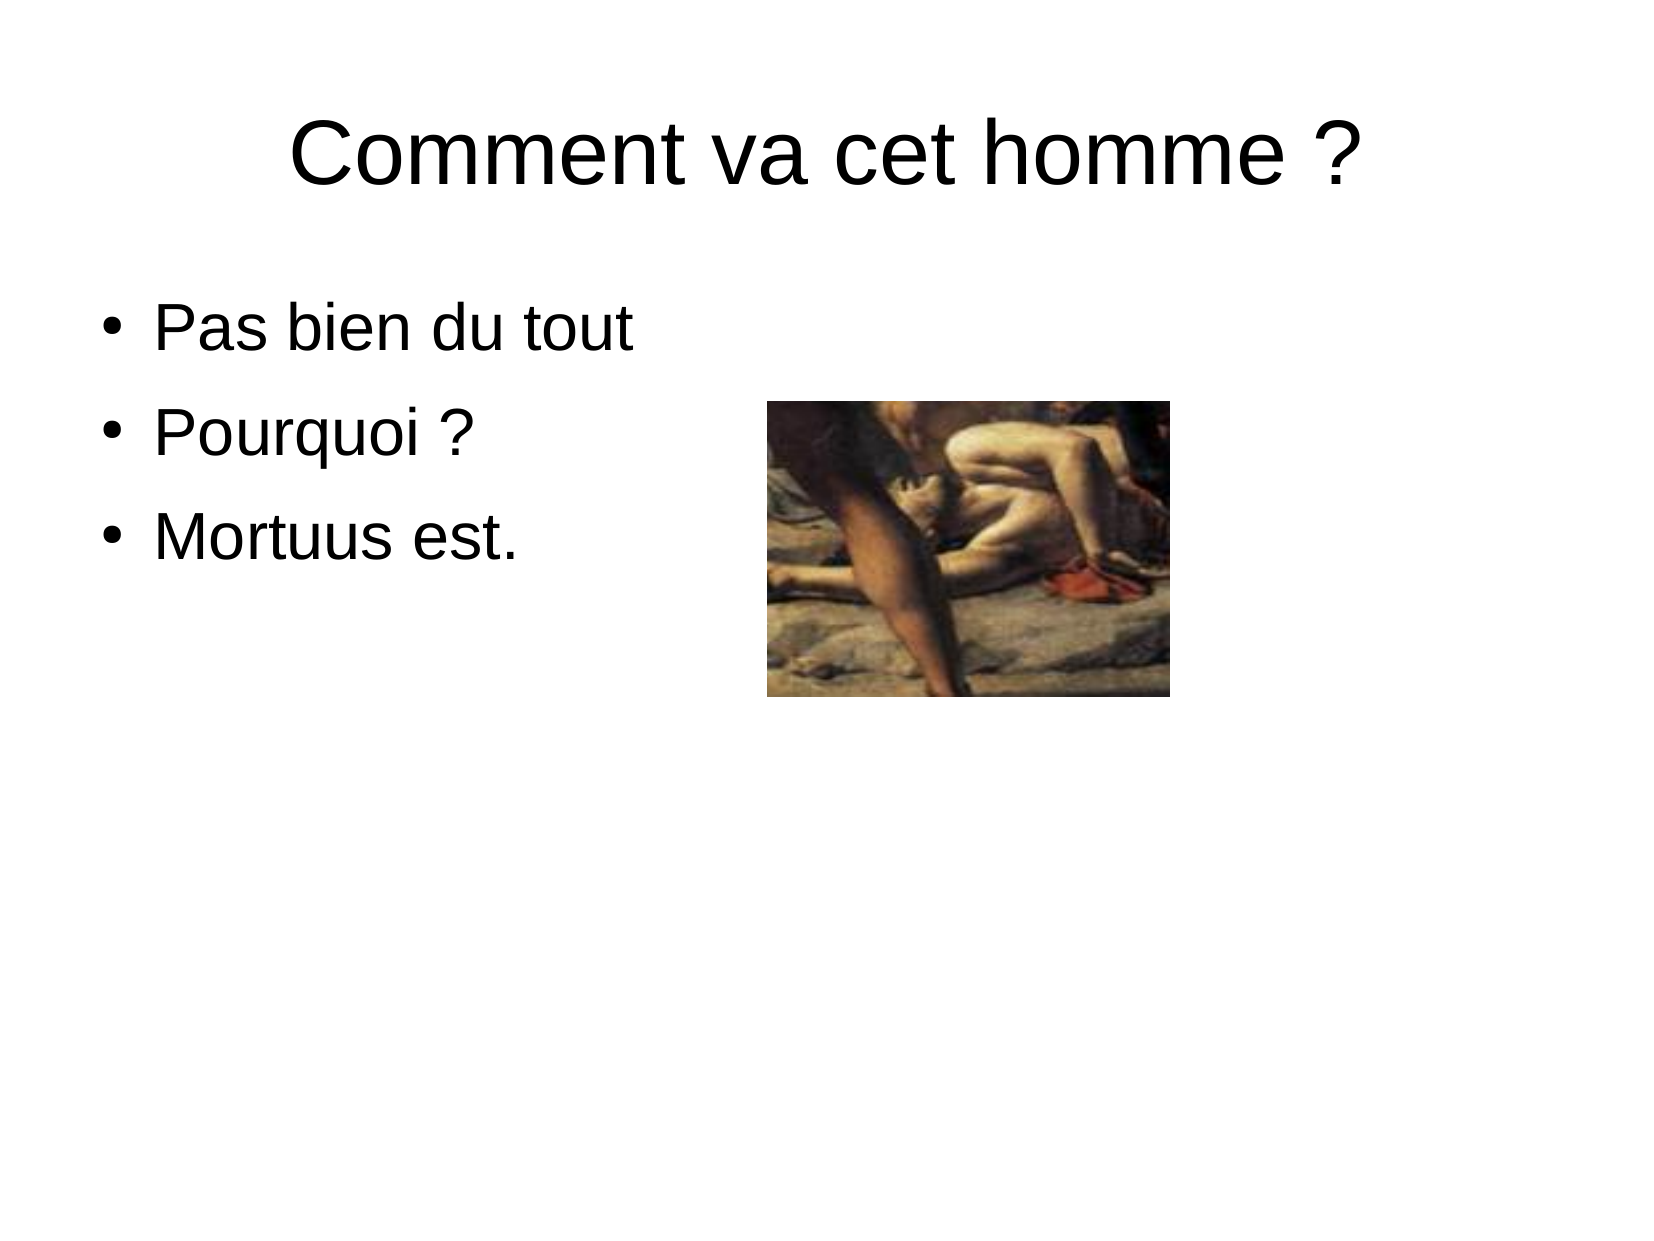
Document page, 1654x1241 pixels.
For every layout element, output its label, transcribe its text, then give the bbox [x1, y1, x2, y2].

list Pas bien du tout Pourquoi ? Mortuus est. [82, 290, 1571, 1109]
title Comment va cet homme ? [82, 49, 1571, 257]
picture [767, 401, 1170, 697]
